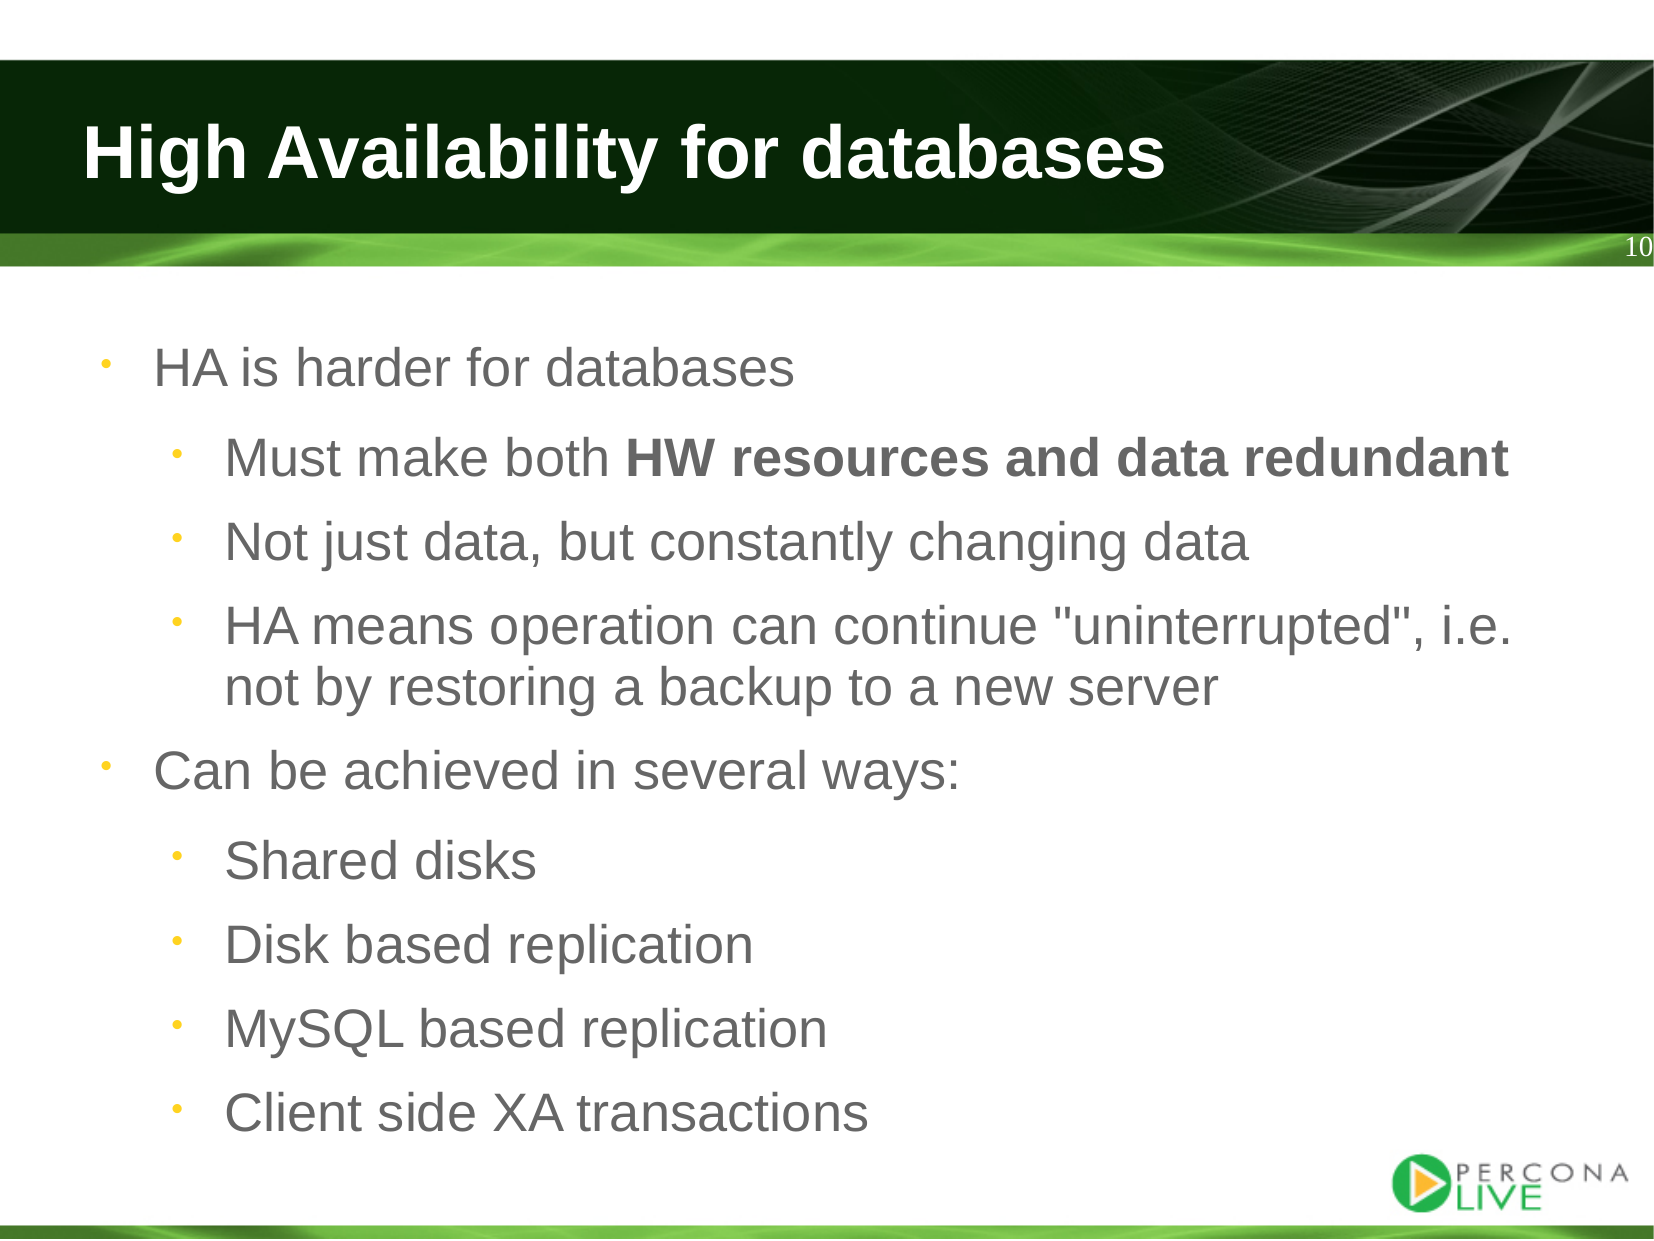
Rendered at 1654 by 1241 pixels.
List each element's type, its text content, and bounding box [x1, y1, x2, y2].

title High Availability for databases [82, 49, 1571, 257]
picture [0, 1, 1654, 1239]
list HA is harder for databases Must make both HW resources and data redundant Not just data, but constantly changing data HA means operation can continue "uninterrupted", i.e. not by restoring a backup to a new server Can be achieved in several ways: Shared disks Disk based replication MySQL based replication Client side XA transactions [82, 337, 1571, 1144]
